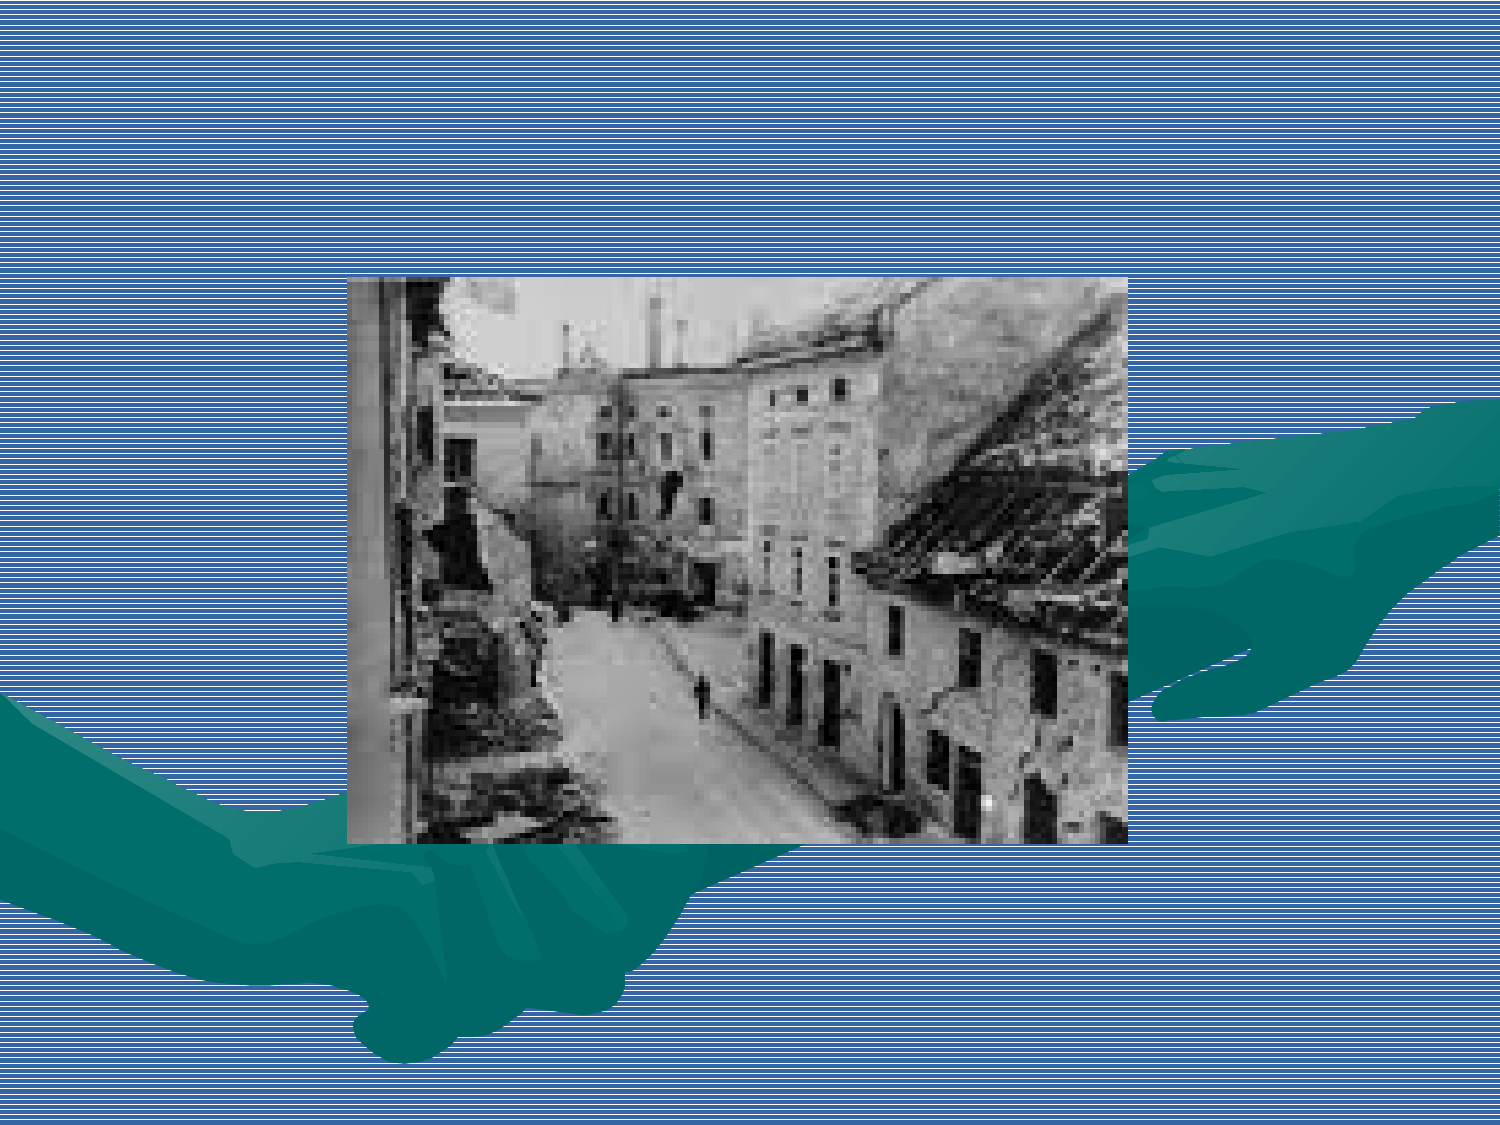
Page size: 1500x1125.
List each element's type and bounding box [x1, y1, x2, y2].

picture [347, 277, 1128, 844]
chart [348, 844, 1128, 848]
